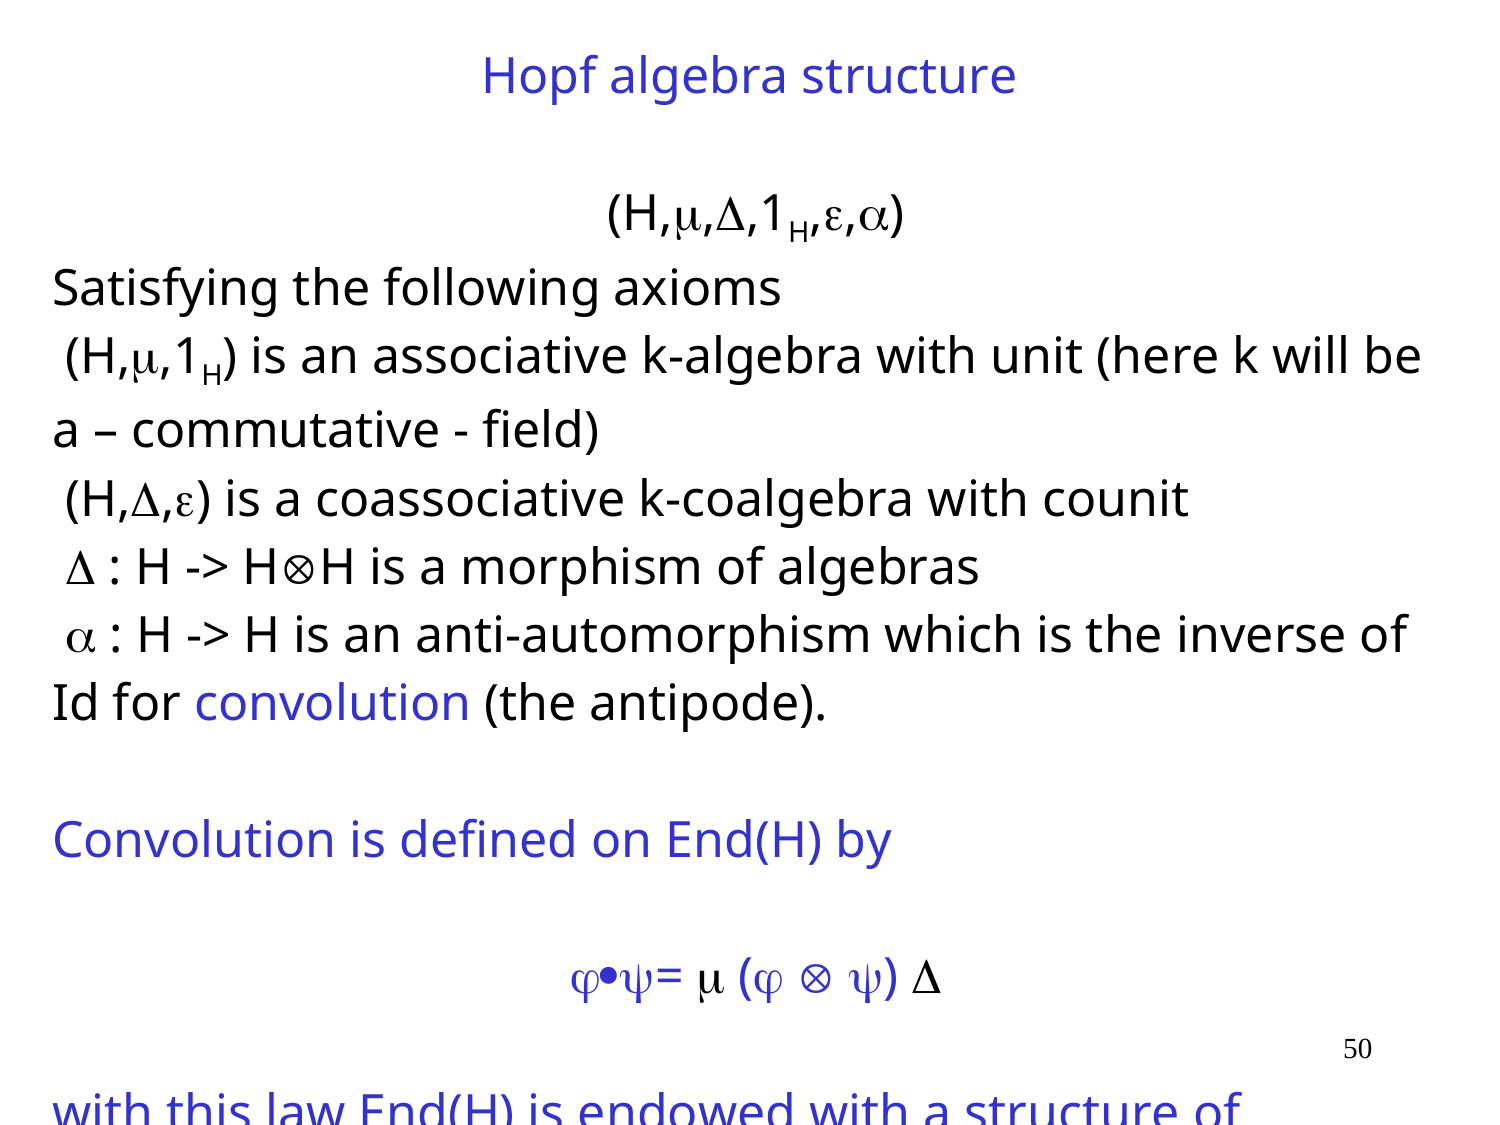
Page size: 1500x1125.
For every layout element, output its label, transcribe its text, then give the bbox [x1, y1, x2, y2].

text_box Hopf algebra structure (H,,,1H,,) Satisfying the following axioms (H,,1H) is an associative k-algebra with unit (here k will be a – commutative - field) (H,,) is a coassociative k-coalgebra with counit  : H -> HH is a morphism of algebras  : H -> H is an anti-automorphism which is the inverse of Id for convolution (the antipode). Convolution is defined on End(H) by =  (  )  with this law End(H) is endowed with a structure of associative algebra with unit 1H. [37, 32, 1476, 1125]
